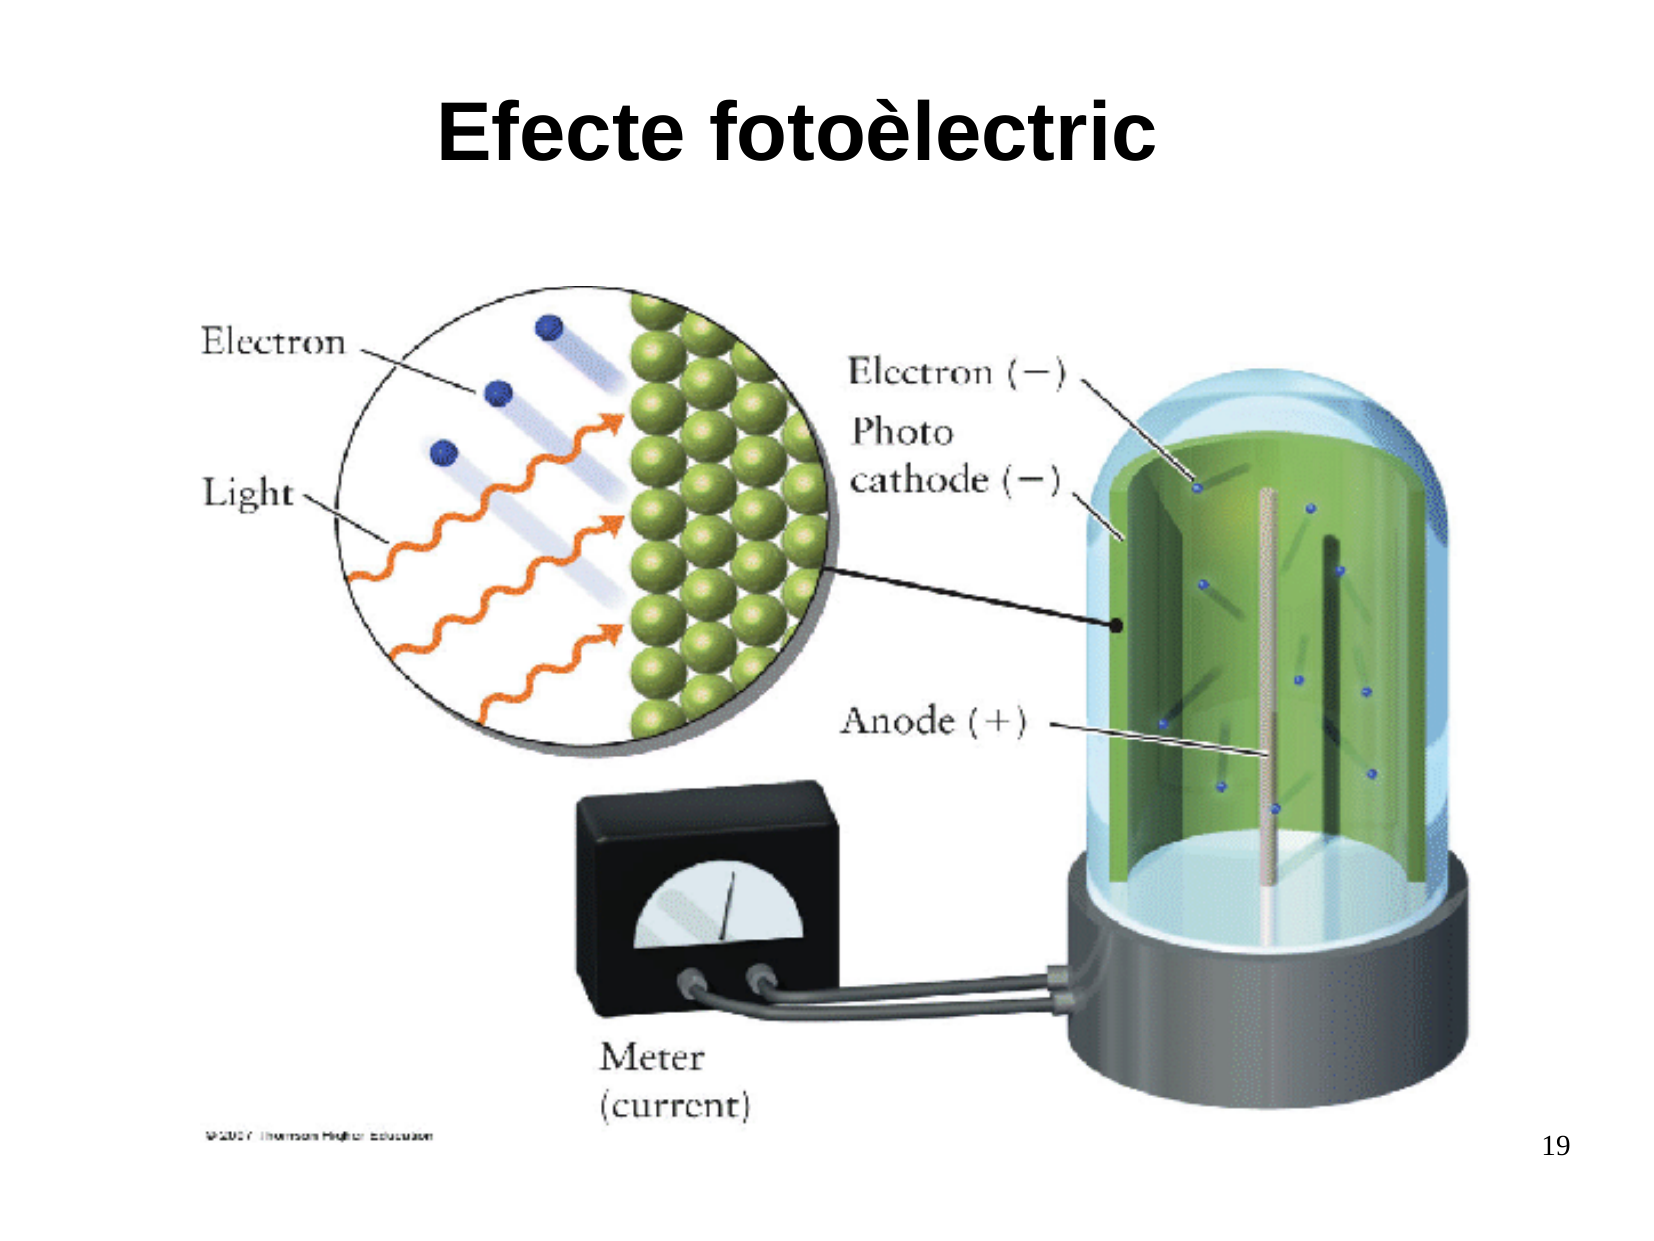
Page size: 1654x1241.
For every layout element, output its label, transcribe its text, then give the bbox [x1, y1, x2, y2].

picture [200, 286, 1478, 1145]
text_box Efecte fotoèlectric [421, 77, 1230, 186]
